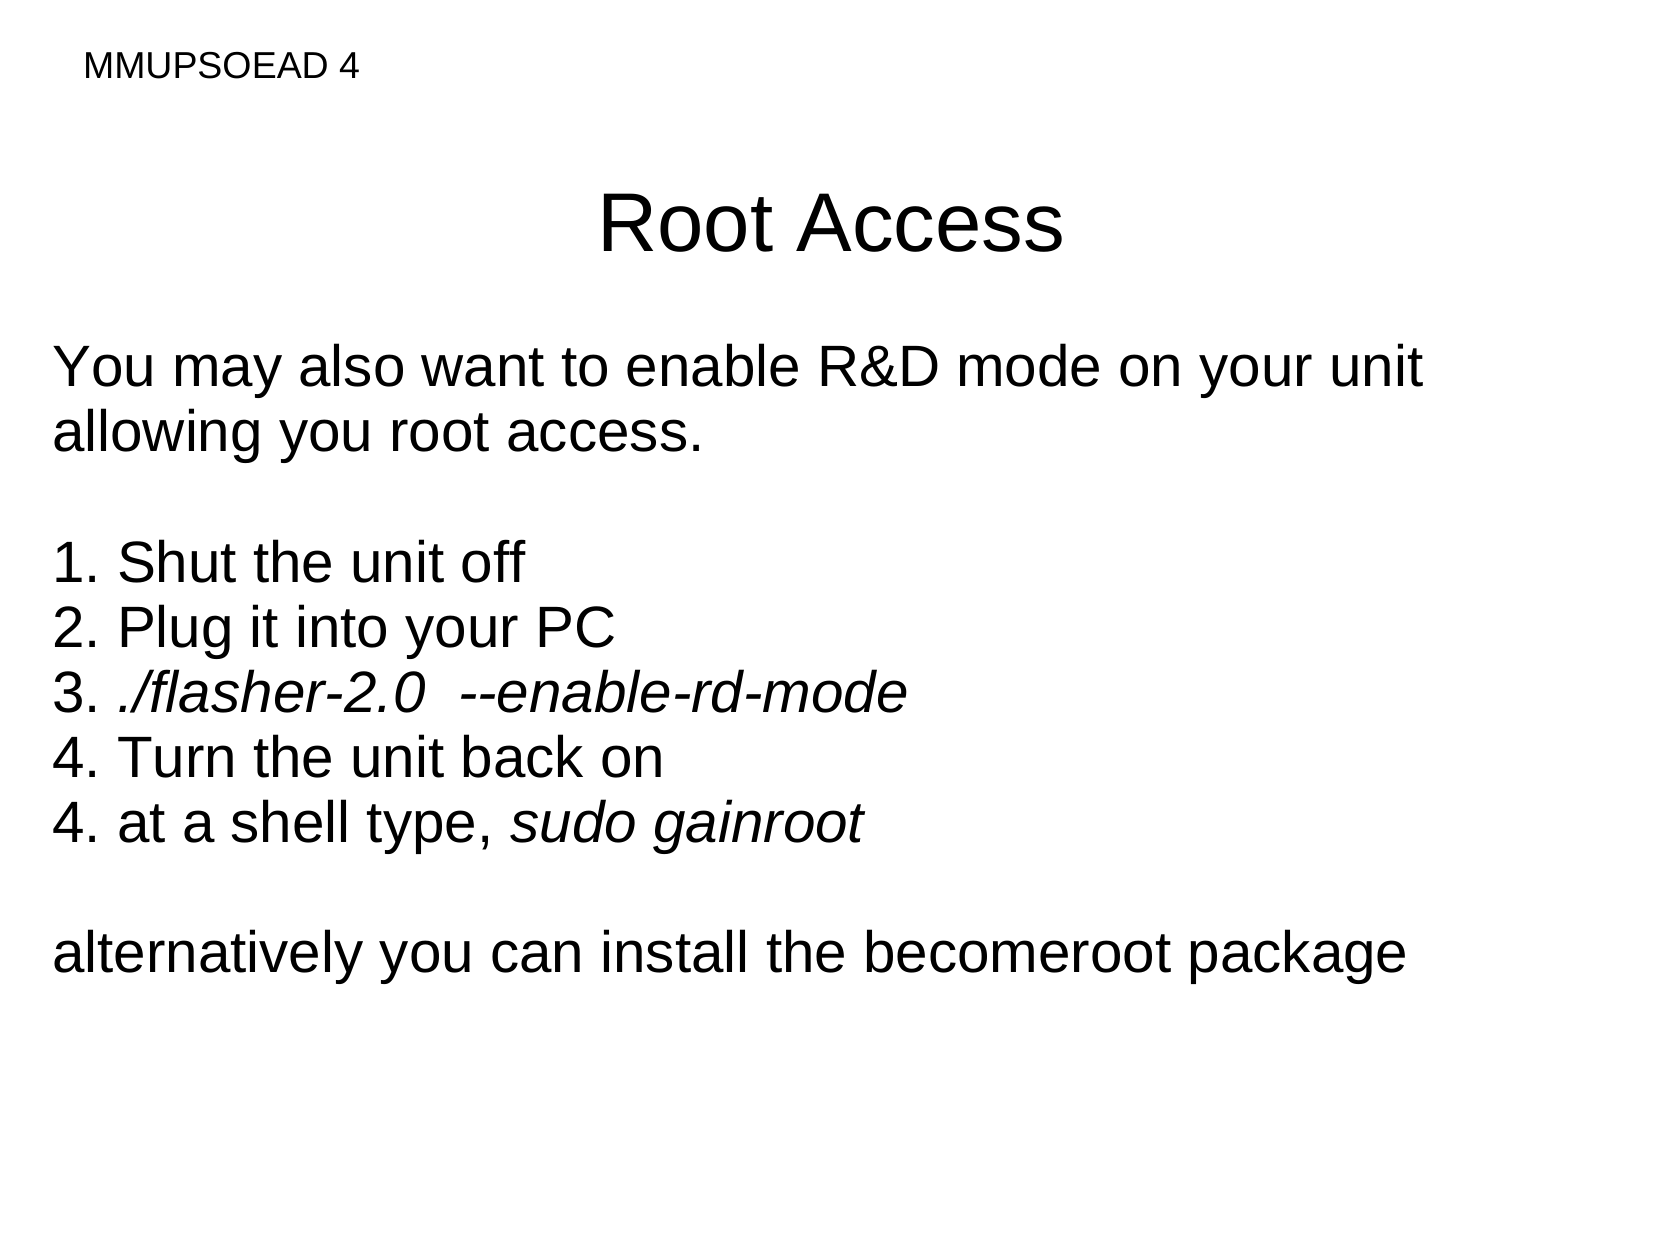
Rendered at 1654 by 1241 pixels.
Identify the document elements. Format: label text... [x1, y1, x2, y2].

text_box Root Access You may also want to enable R&D mode on your unit allowing you root access. 1. Shut the unit off 2. Plug it into your PC 3. ./flasher-2.0 --enable-rd-mode 4. Turn the unit back on 4. at a shell type, sudo gainroot alternatively you can install the becomeroot package [37, 168, 1626, 1088]
text_box MMUPSOEAD 4 [68, 37, 376, 99]
